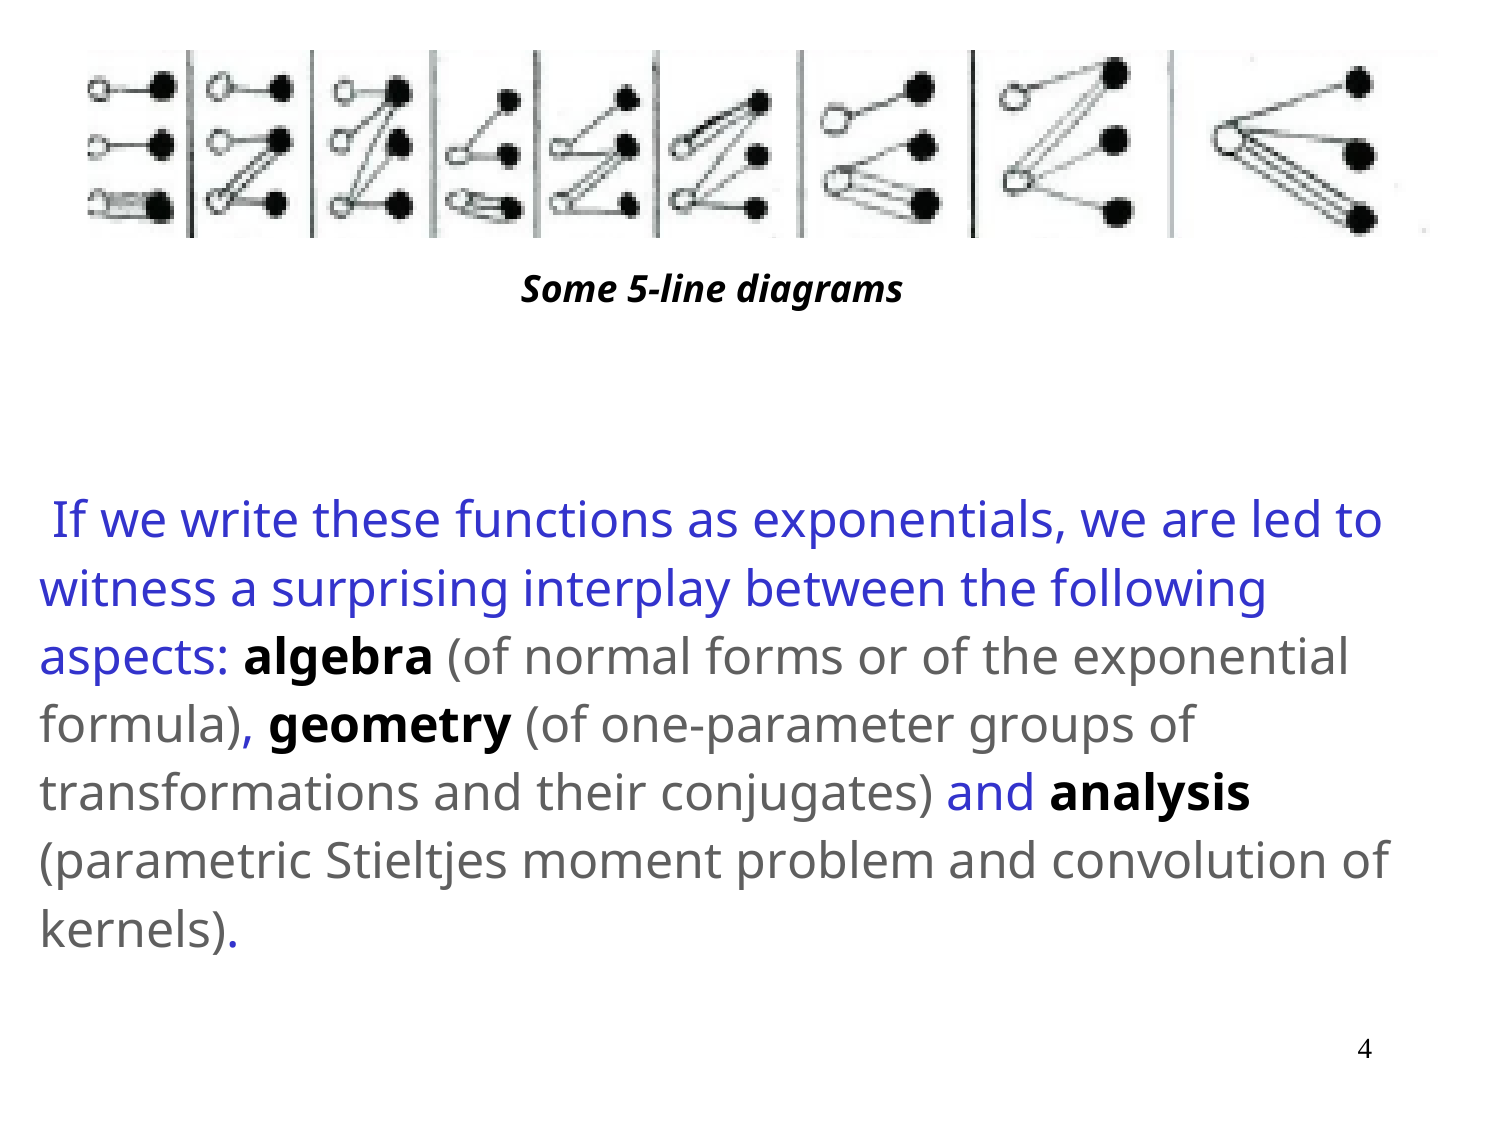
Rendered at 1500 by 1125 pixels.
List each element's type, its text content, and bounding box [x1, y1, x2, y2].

text_box If we write these functions as exponentials, we are led to witness a surprising interplay between the following aspects: algebra (of normal forms or of the exponential formula), geometry (of one-parameter groups of transformations and their conjugates) and analysis (parametric Stieltjes moment problem and convolution of kernels). [24, 408, 1450, 970]
picture [87, 50, 1438, 238]
text_box Some 5-line diagrams [150, 255, 1276, 322]
